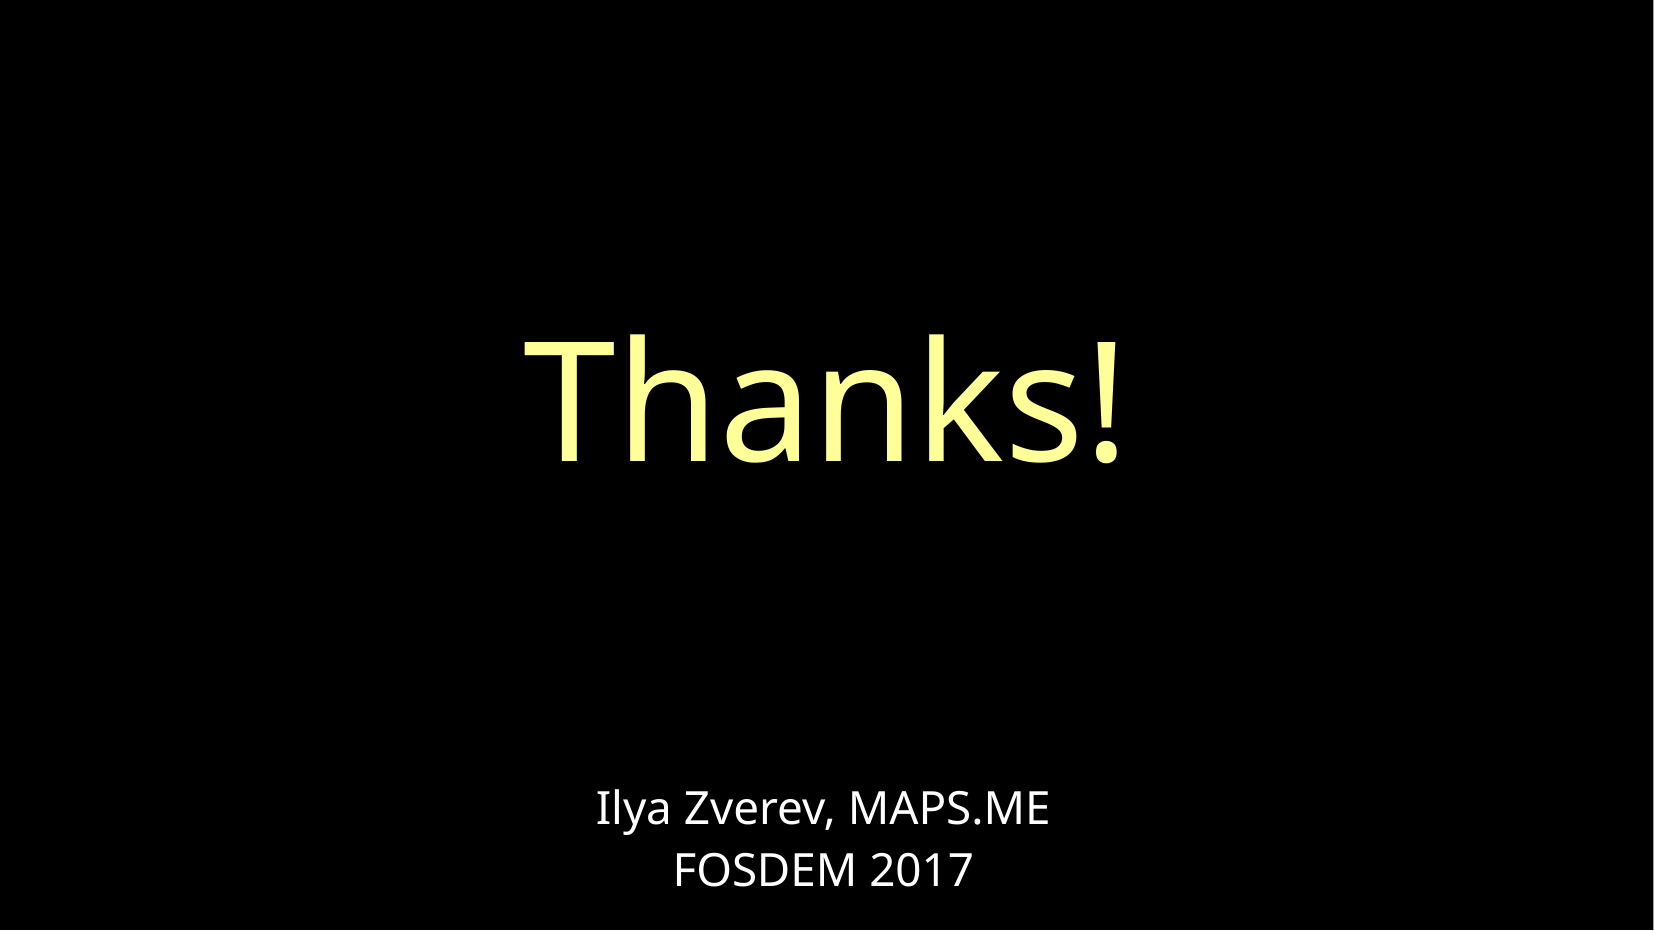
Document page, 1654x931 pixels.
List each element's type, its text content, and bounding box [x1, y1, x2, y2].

subtitle Thanks! [82, 37, 1571, 758]
text_box Ilya Zverev, MAPS.ME FOSDEM 2017 [581, 767, 1074, 891]
